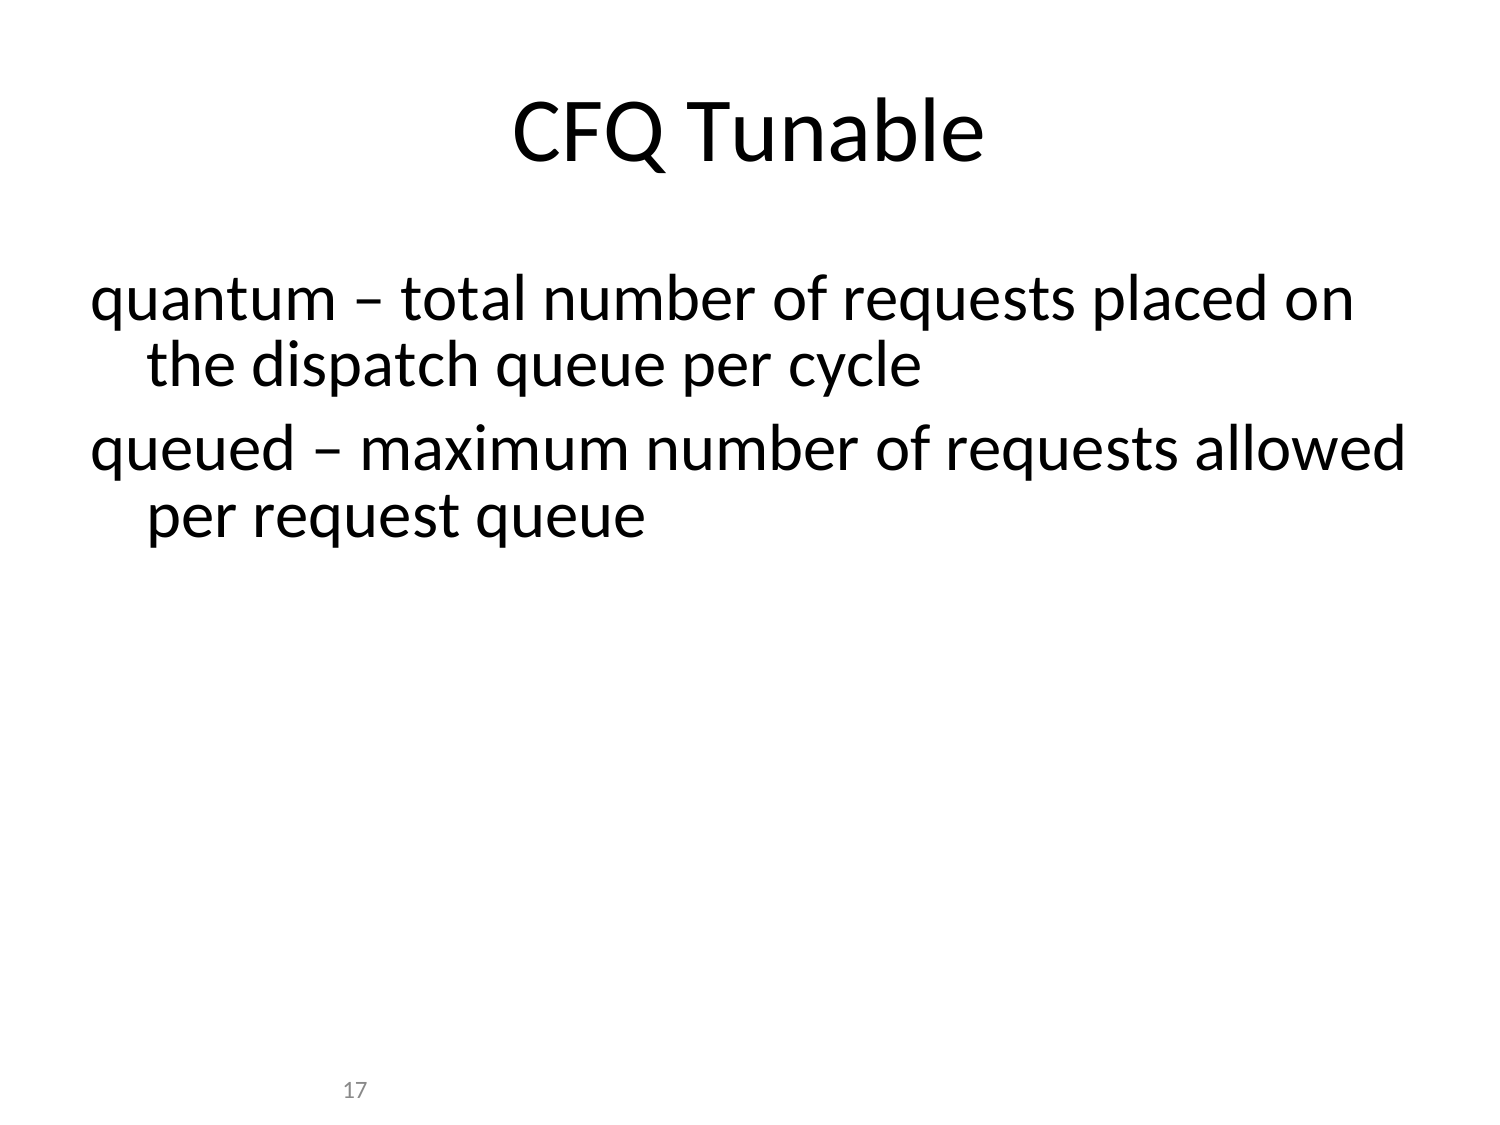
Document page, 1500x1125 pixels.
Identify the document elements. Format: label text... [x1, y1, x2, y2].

text_box quantum – total number of requests placed on the dispatch queue per cycle queued – maximum number of requests allowed per request queue [75, 262, 1426, 1005]
text_box CFQ Tunable [75, 45, 1426, 233]
text_box <number> [327, 1074, 1207, 1111]
